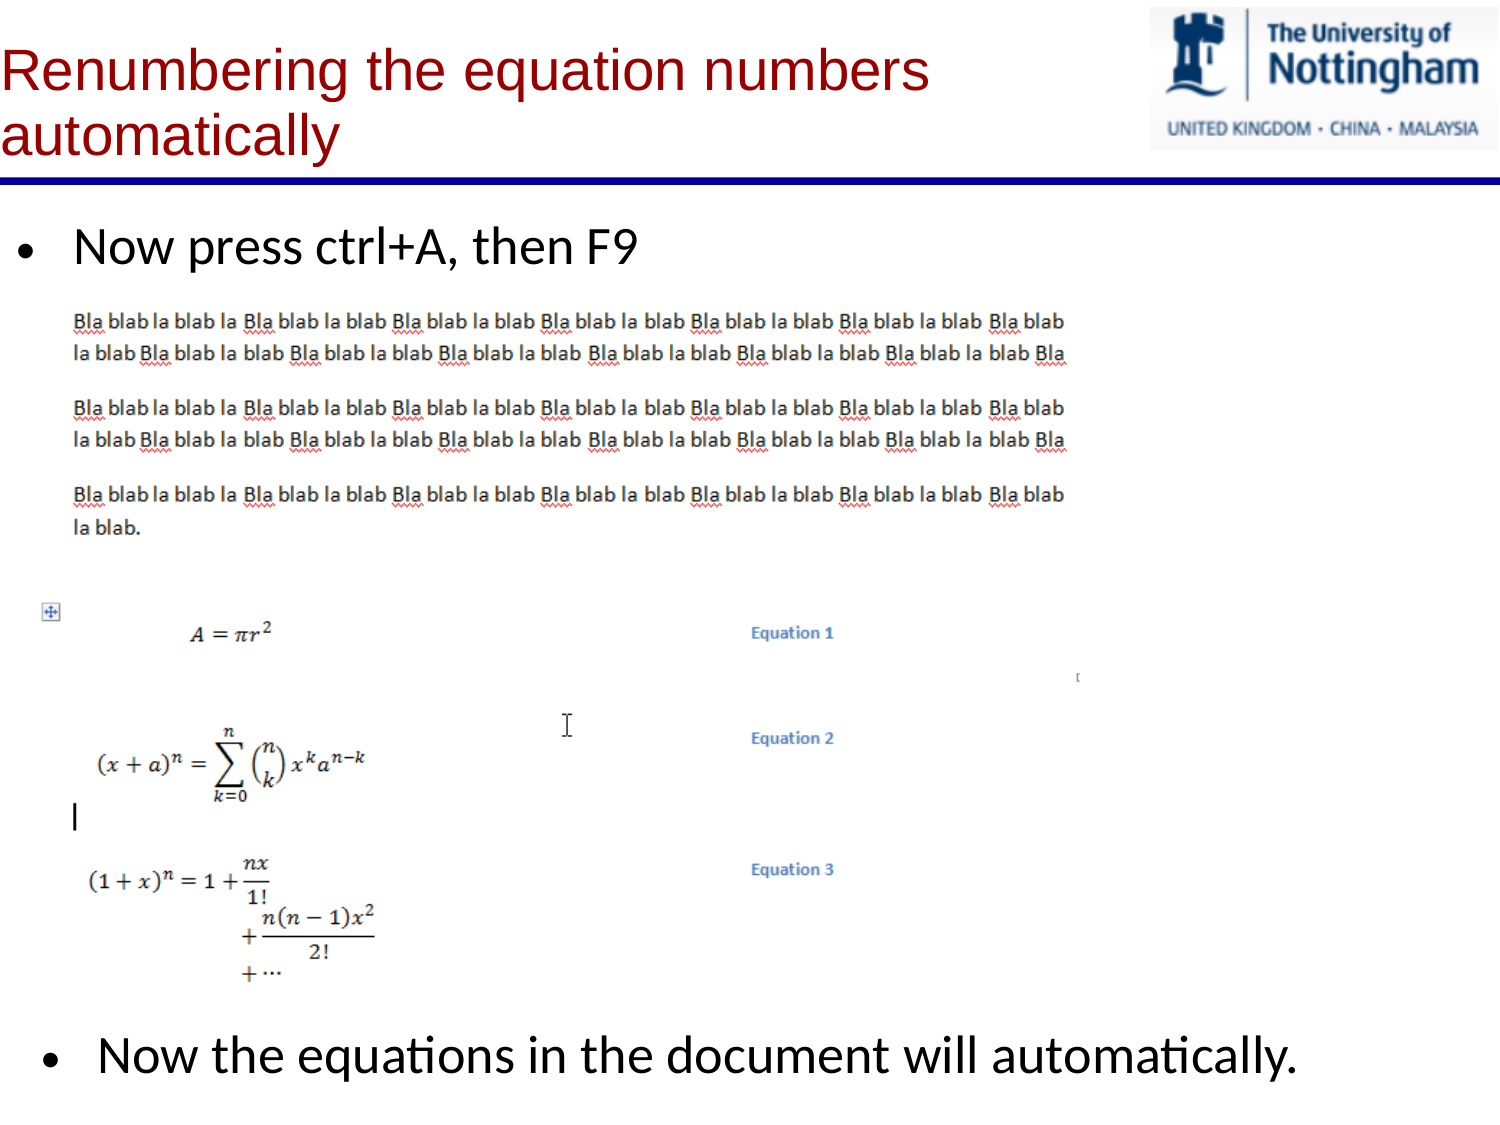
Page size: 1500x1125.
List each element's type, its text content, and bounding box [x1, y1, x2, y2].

text_box Now the equations in the document will automatically. [26, 1025, 1478, 1125]
picture [1150, 7, 1498, 150]
text_box Now press ctrl+A, then F9 [2, 216, 1215, 373]
title Renumbering the equation numbers automatically [0, 24, 1124, 180]
picture [31, 373, 1080, 1009]
